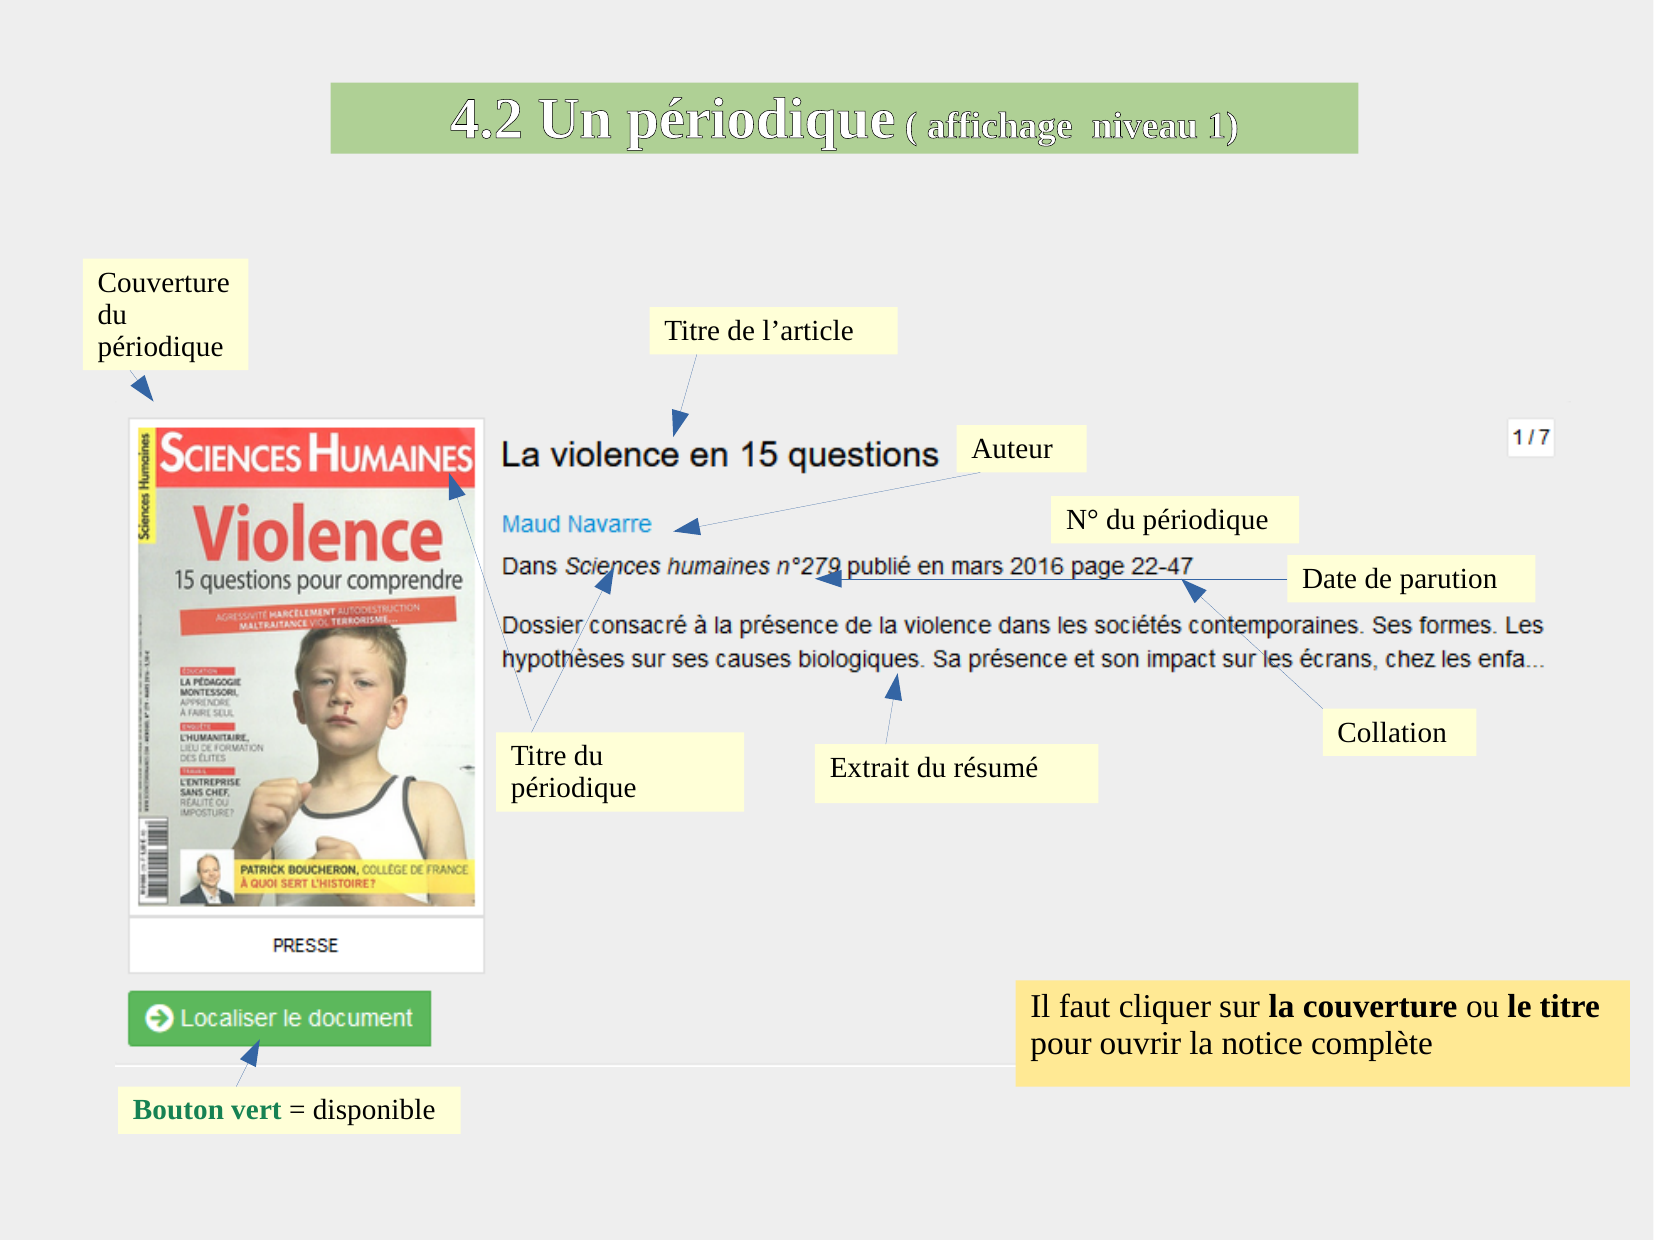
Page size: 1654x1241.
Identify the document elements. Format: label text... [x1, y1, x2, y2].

picture [115, 401, 1571, 1067]
text_box Date de parution [1287, 555, 1536, 603]
text_box Titre de l’article [649, 307, 898, 355]
text_box Extrait du résumé [814, 744, 1099, 804]
text_box Couverture du périodique [82, 258, 249, 371]
text_box Il faut cliquer sur la couverture ou le titre pour ouvrir la notice complète [1015, 980, 1630, 1087]
text_box Collation [1322, 708, 1477, 756]
text_box Auteur [956, 425, 1087, 473]
text_box Bouton vert = disponible [118, 1086, 461, 1134]
text_box Titre du périodique [496, 732, 745, 812]
title 4.2 Un périodique ( affichage niveau 1) [330, 82, 1359, 154]
text_box N° du périodique [1051, 496, 1300, 544]
